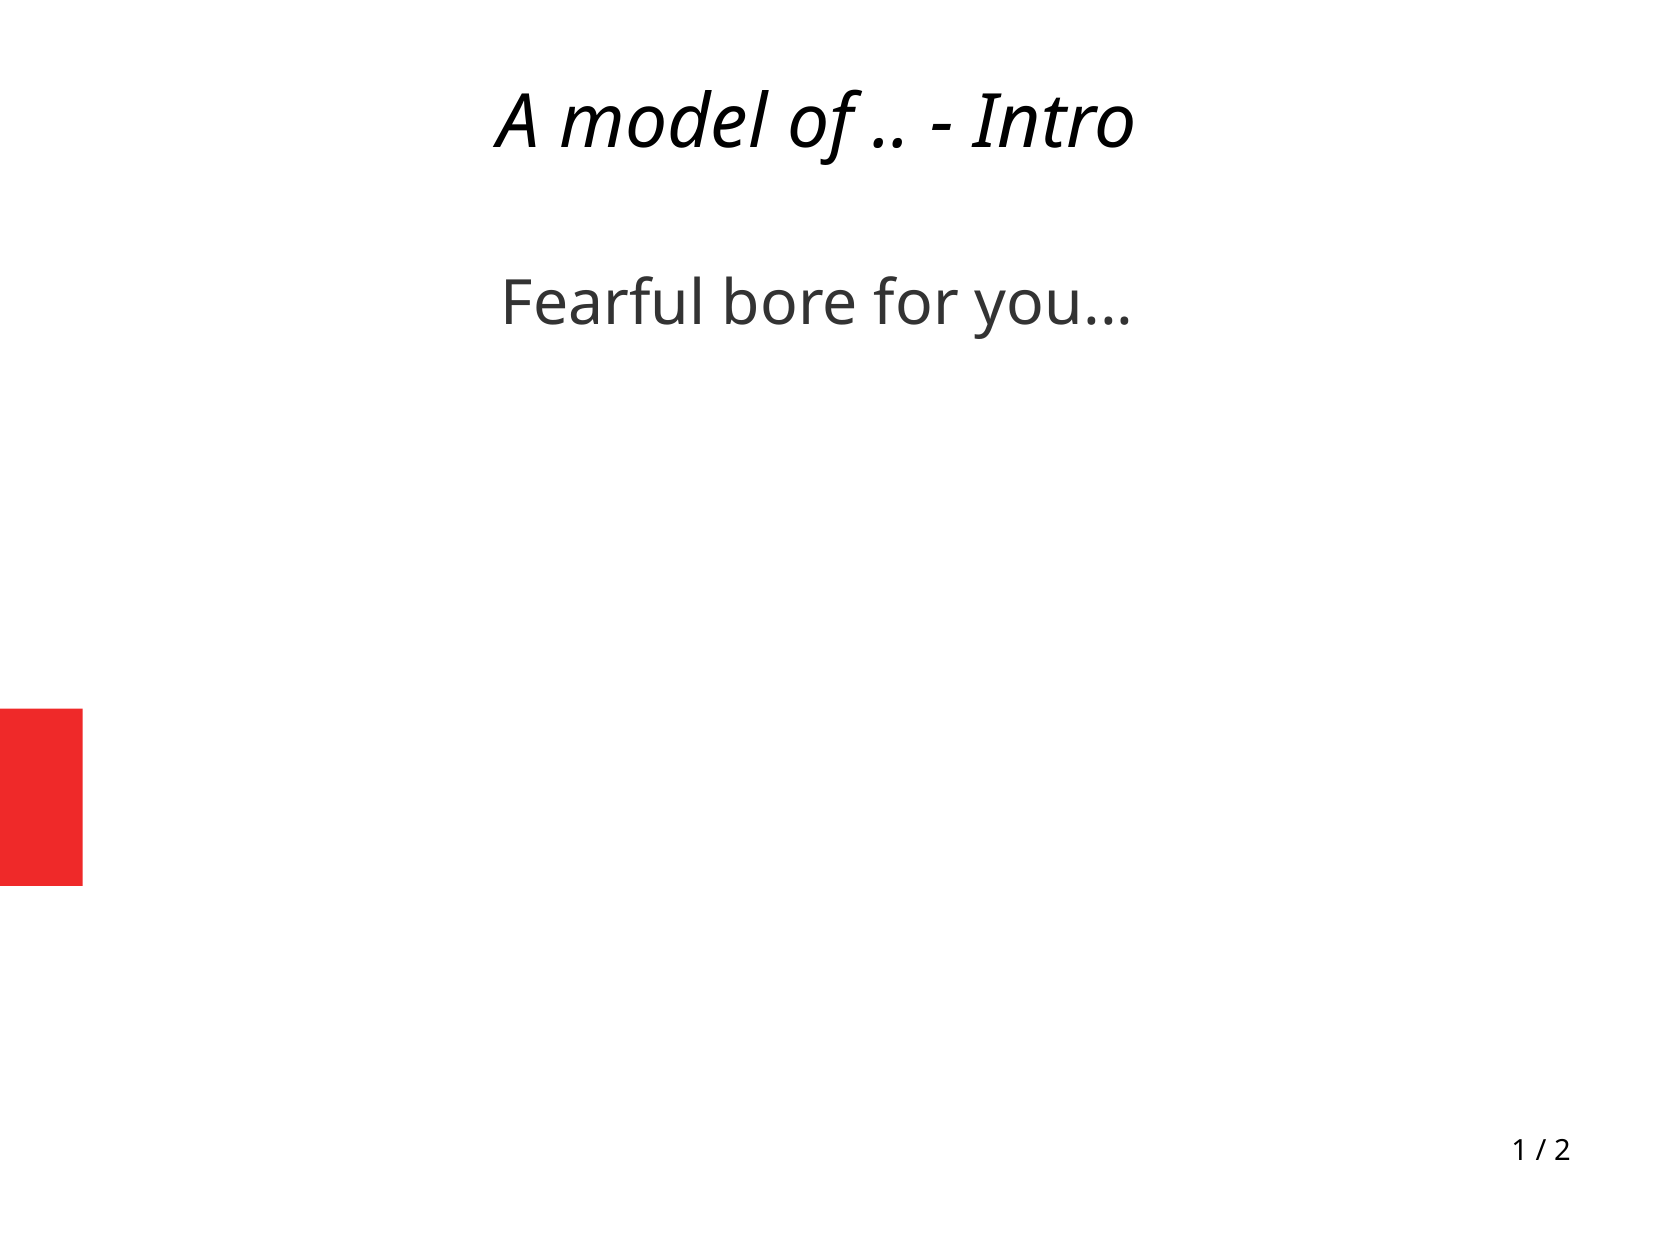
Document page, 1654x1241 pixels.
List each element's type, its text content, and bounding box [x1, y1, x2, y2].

text_box A model of .. - Intro [150, 60, 1486, 165]
text_box Fearful bore for you... [90, 165, 1546, 1180]
